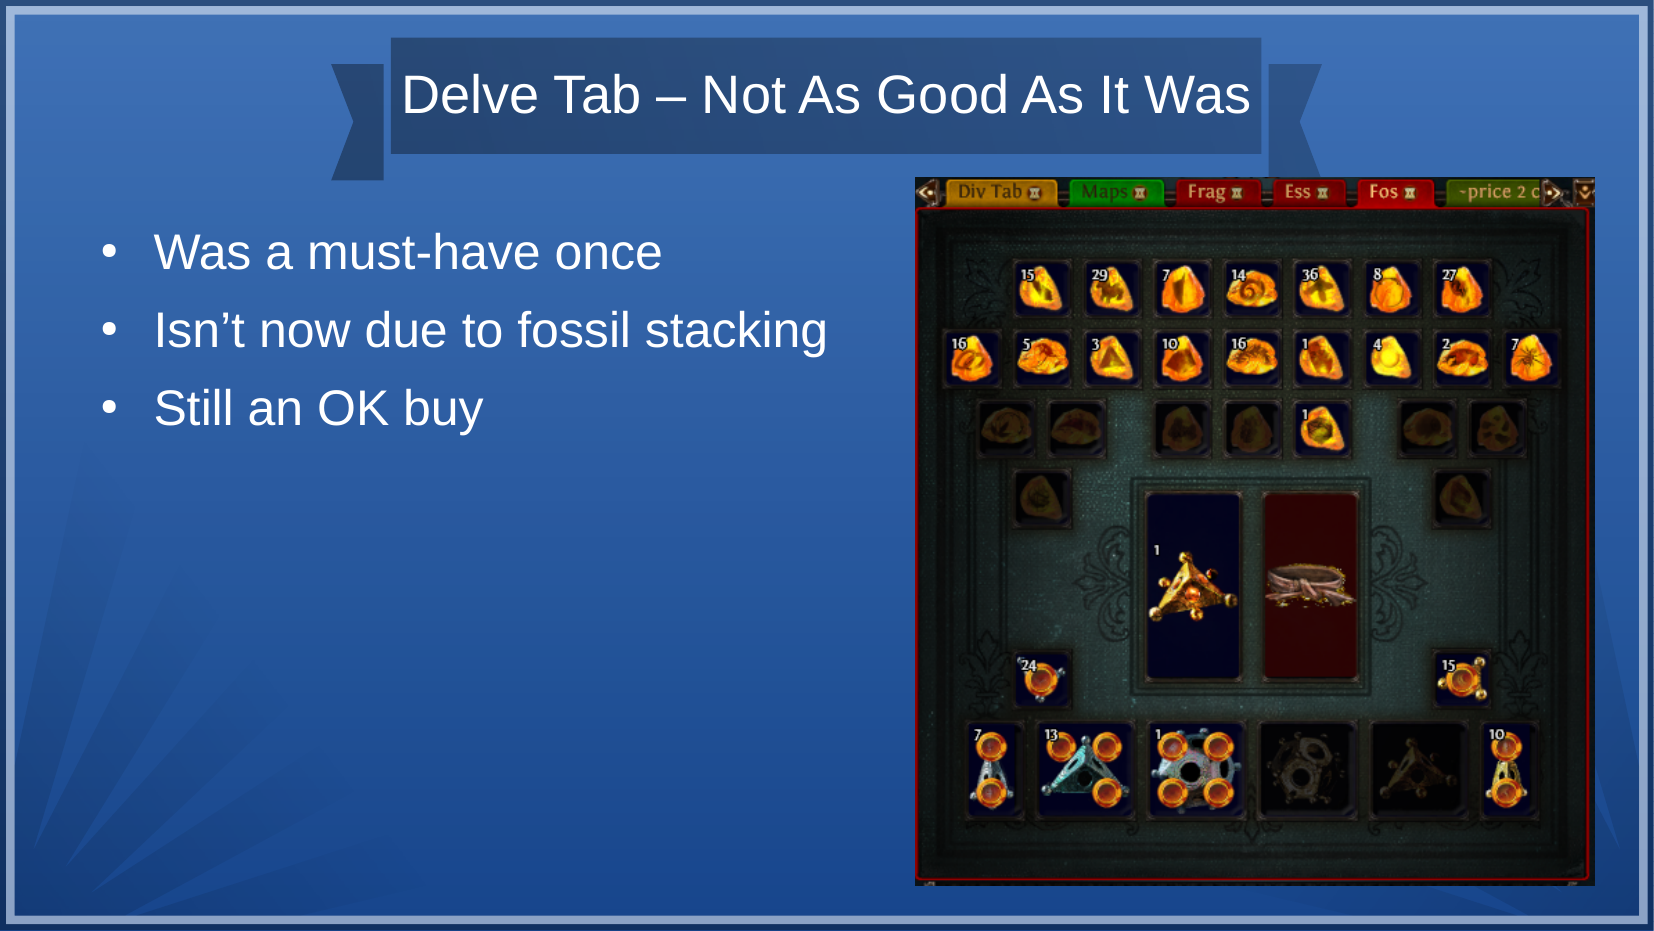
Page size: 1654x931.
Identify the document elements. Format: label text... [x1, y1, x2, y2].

picture [915, 177, 1595, 886]
list Was a must-have once Isn’t now due to fossil stacking Still an OK buy [82, 224, 915, 848]
title Delve Tab – Not As Good As It Was [389, 35, 1264, 154]
